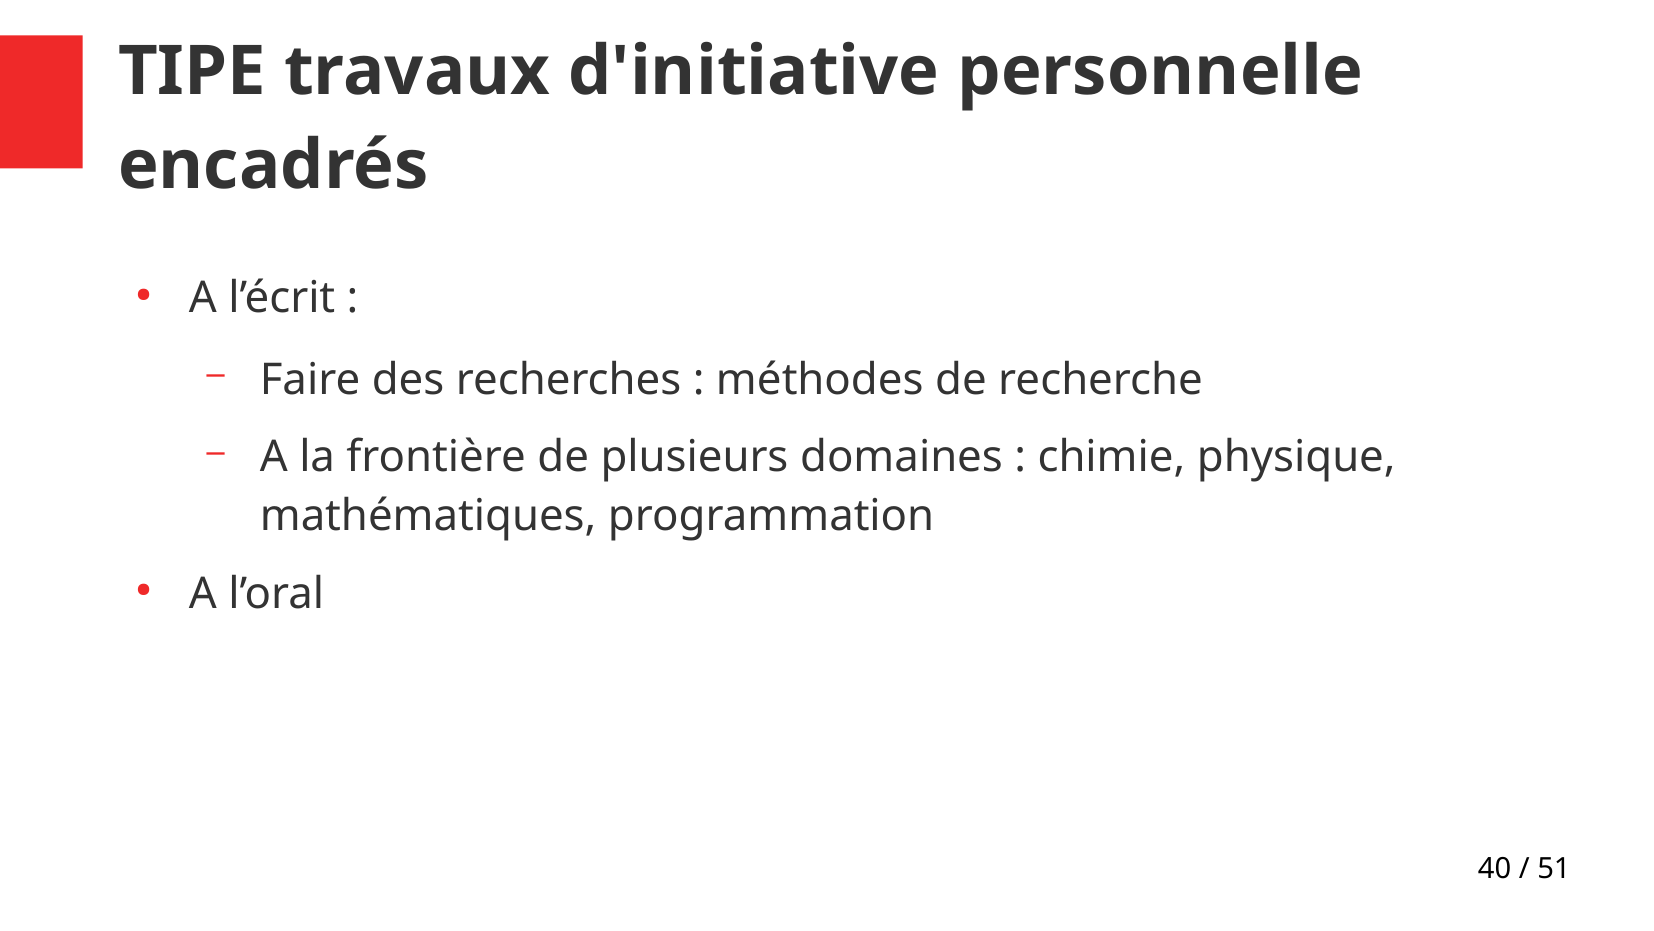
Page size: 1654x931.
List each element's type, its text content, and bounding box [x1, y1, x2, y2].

list A l’écrit : Faire des recherches : méthodes de recherche A la frontière de plusieurs domaines : chimie, physique, mathématiques, programmation A l’oral [118, 265, 1536, 806]
title TIPE travaux d'initiative personnelle encadrés [118, 20, 1571, 209]
